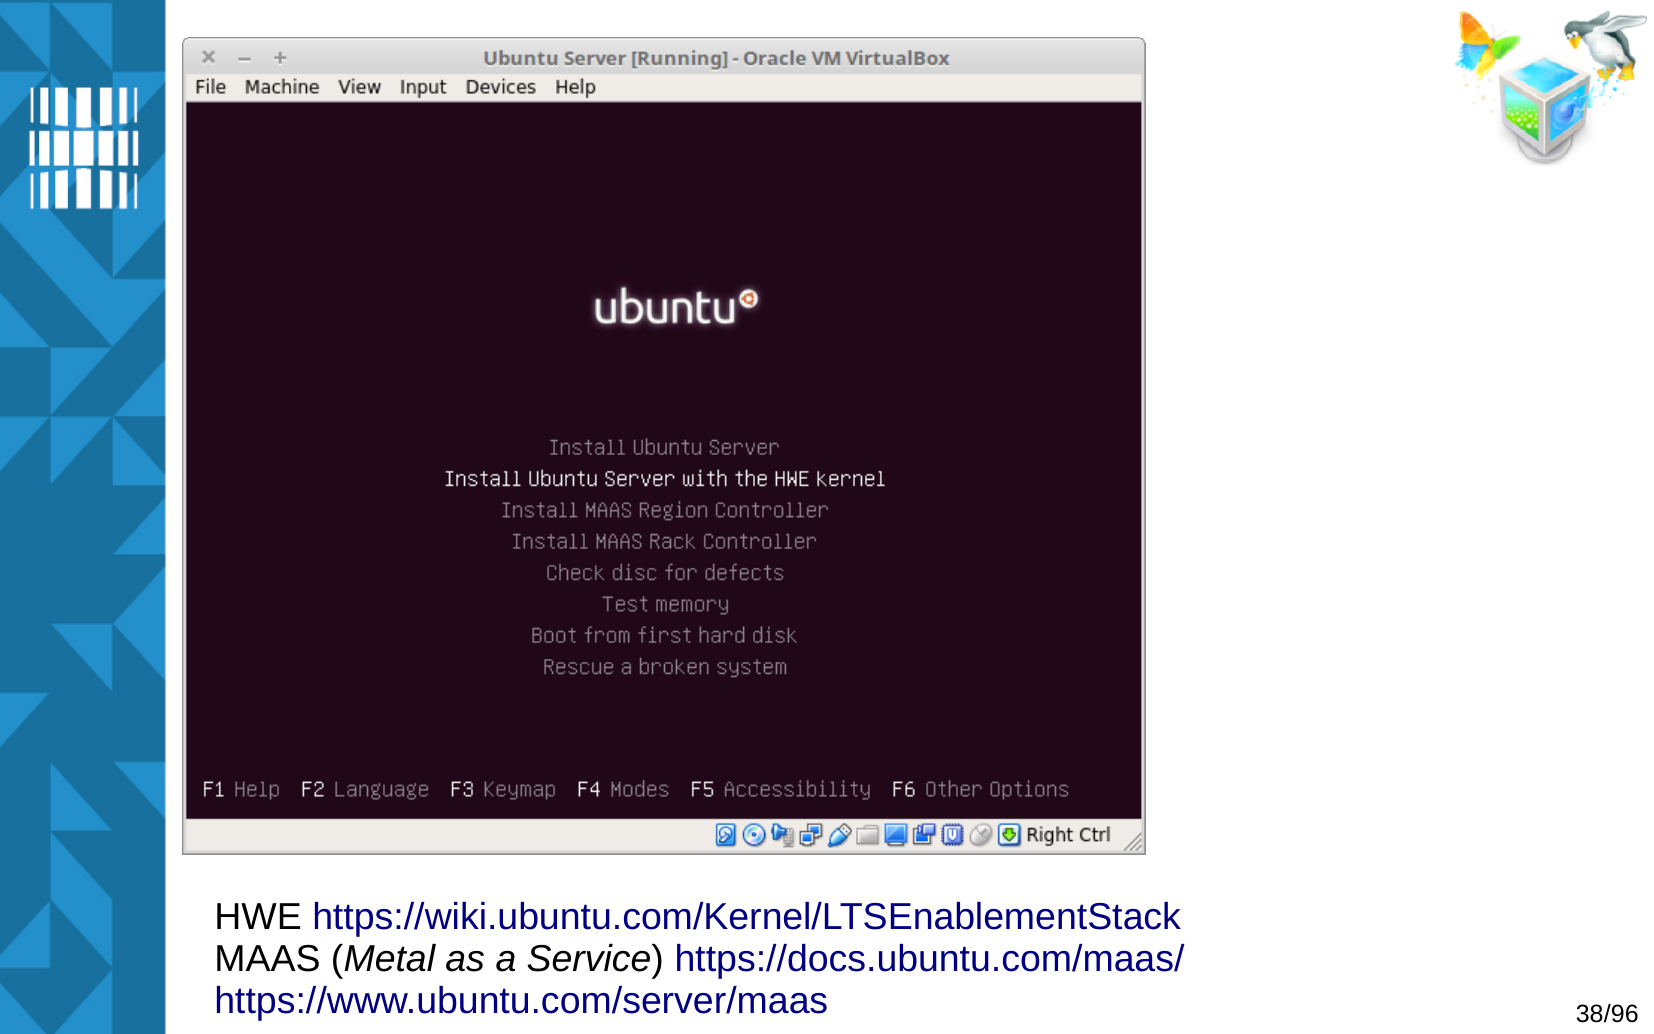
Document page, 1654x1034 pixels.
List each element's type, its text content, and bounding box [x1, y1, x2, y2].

picture [1452, 7, 1653, 166]
text_box HWE https://wiki.ubuntu.com/Kernel/LTSEnablementStack MAAS (Metal as a Service) https://docs.ubuntu.com/maas/ https://www.ubuntu.com/server/maas [199, 888, 1205, 1029]
picture [182, 37, 1146, 855]
